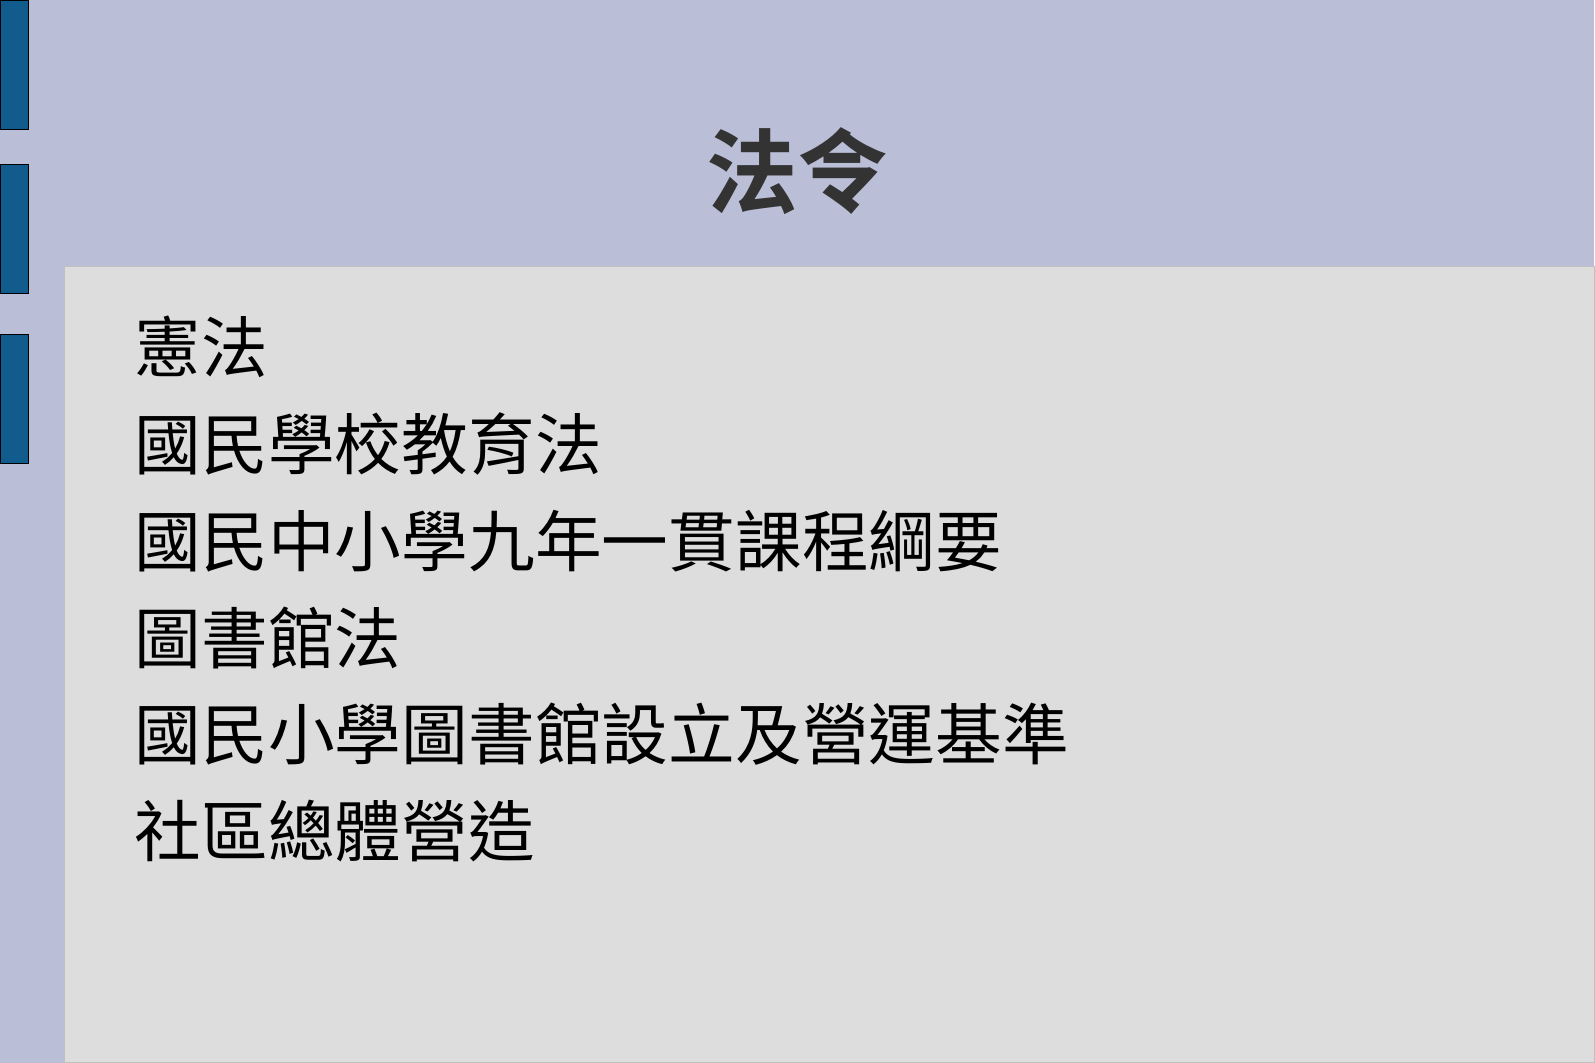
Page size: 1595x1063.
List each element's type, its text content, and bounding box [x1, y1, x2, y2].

title 法令 [117, 78, 1479, 256]
list 憲法 國民學校教育法 國民中小學九年一貫課程綱要 圖書館法 國民小學圖書館設立及營運基準 社區總體營造 [117, 295, 1479, 966]
